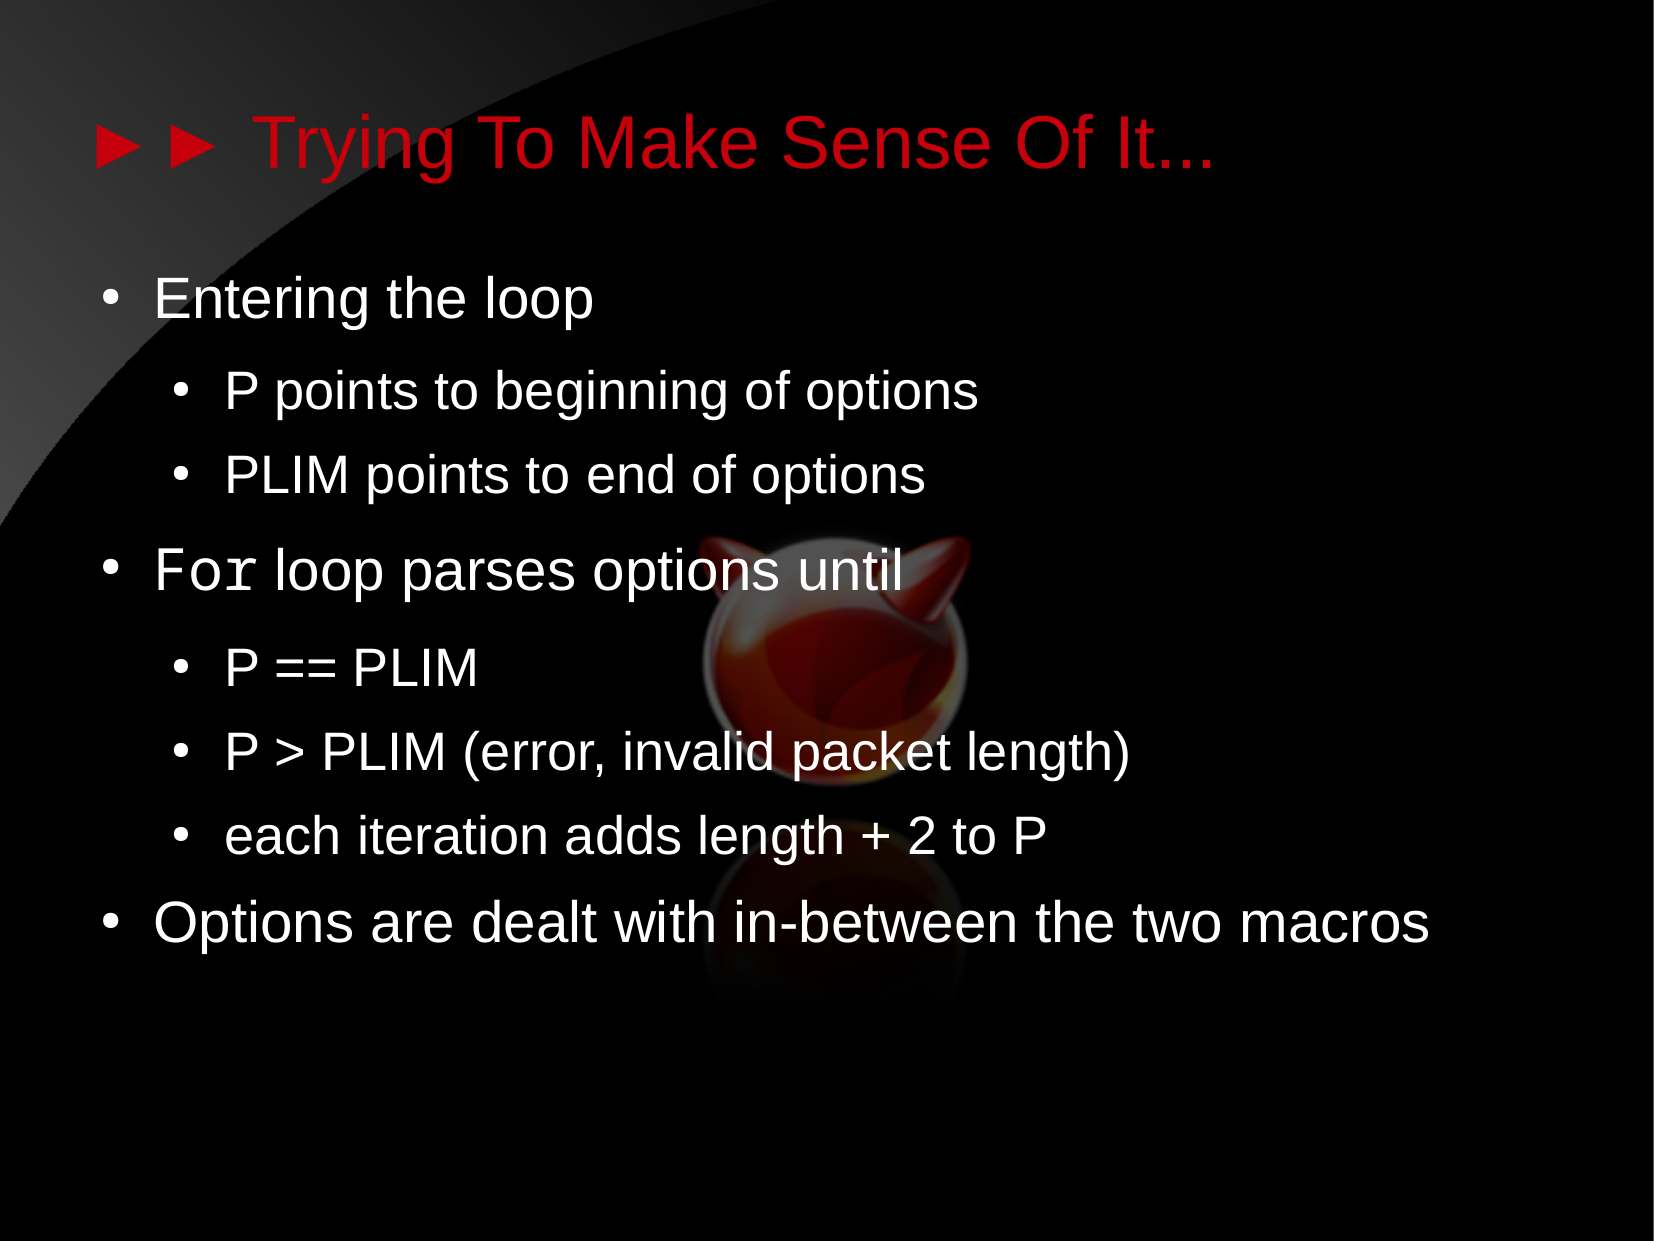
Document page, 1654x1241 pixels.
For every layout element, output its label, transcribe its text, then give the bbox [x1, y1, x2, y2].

title ►► Trying To Make Sense Of It... [82, 49, 1571, 237]
picture [0, 0, 1654, 1241]
list Entering the loop P points to beginning of options PLIM points to end of options For loop parses options until P == PLIM P > PLIM (error, invalid packet length) each iteration adds length + 2 to P Options are dealt with in-between the two macros [82, 265, 1571, 1152]
